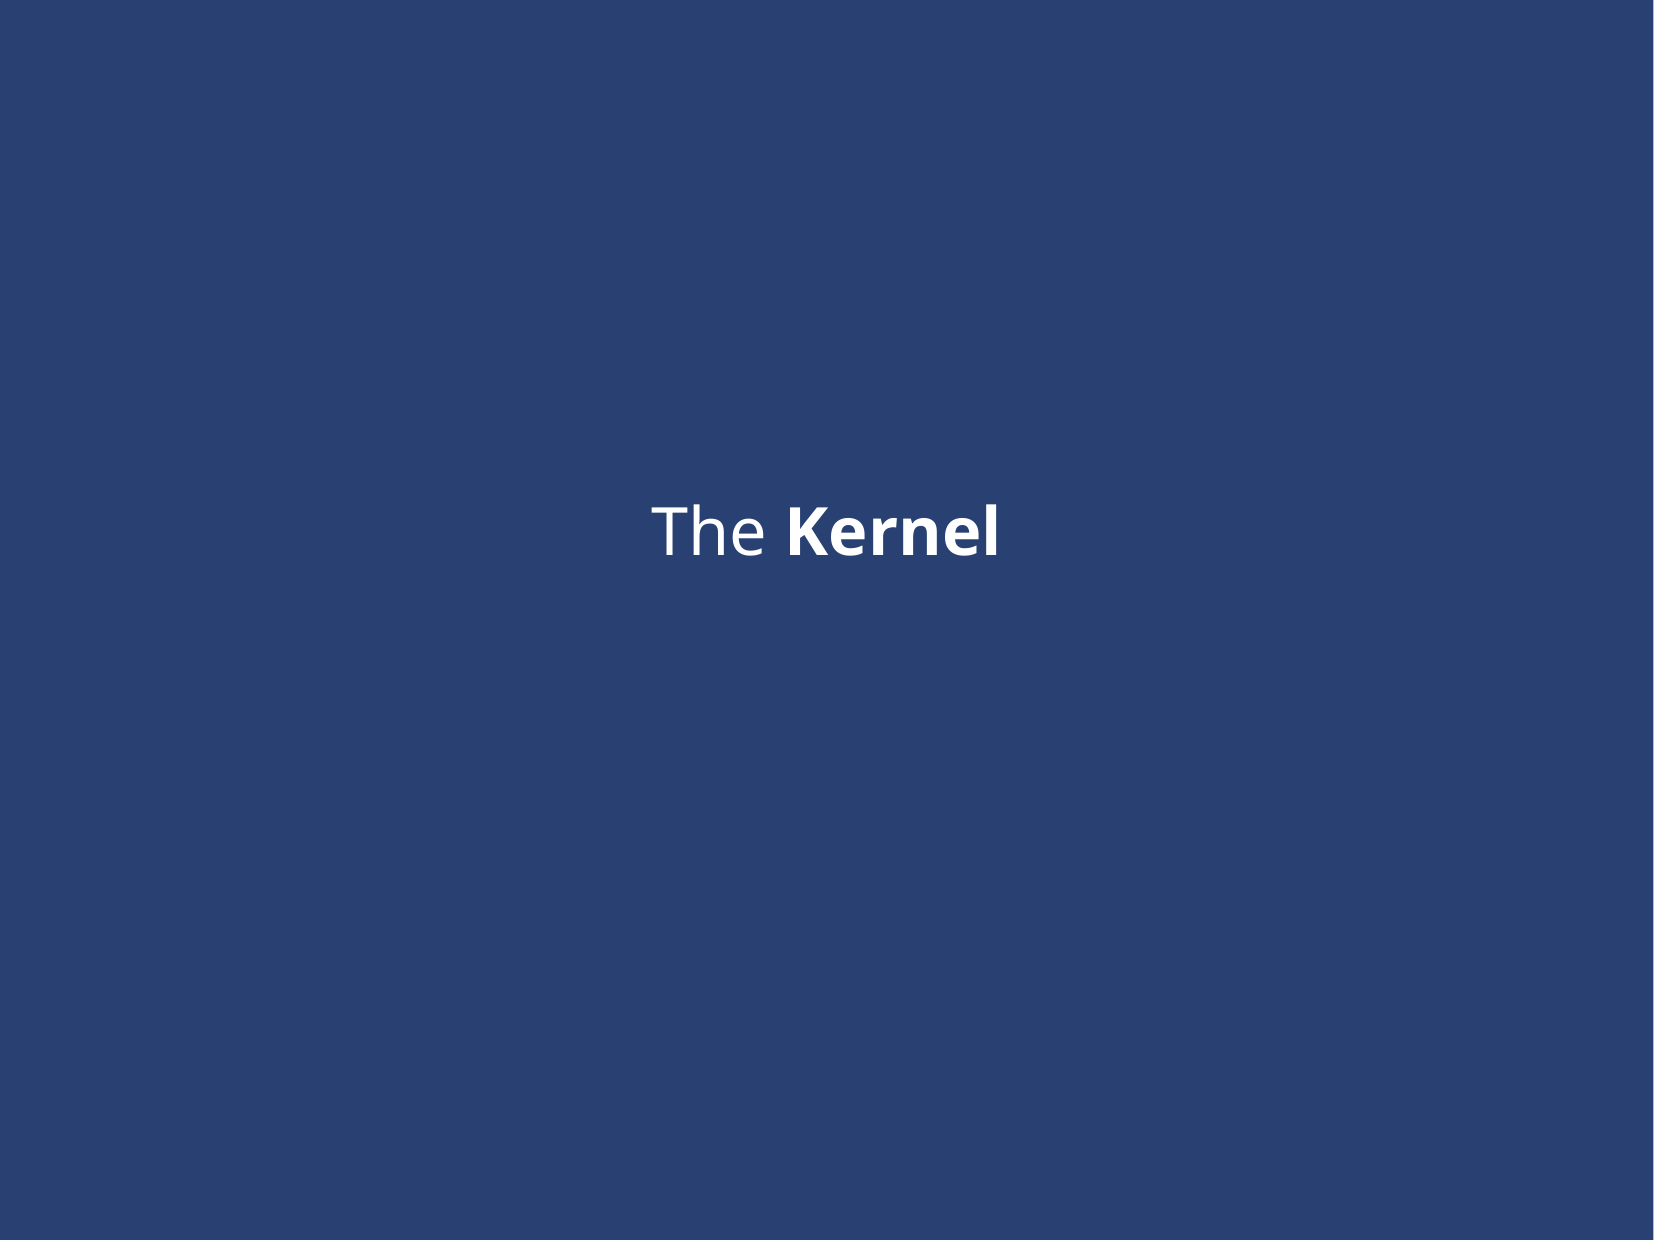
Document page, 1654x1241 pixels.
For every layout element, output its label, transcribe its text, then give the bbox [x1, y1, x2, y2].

subtitle The Kernel [82, 49, 1571, 1109]
